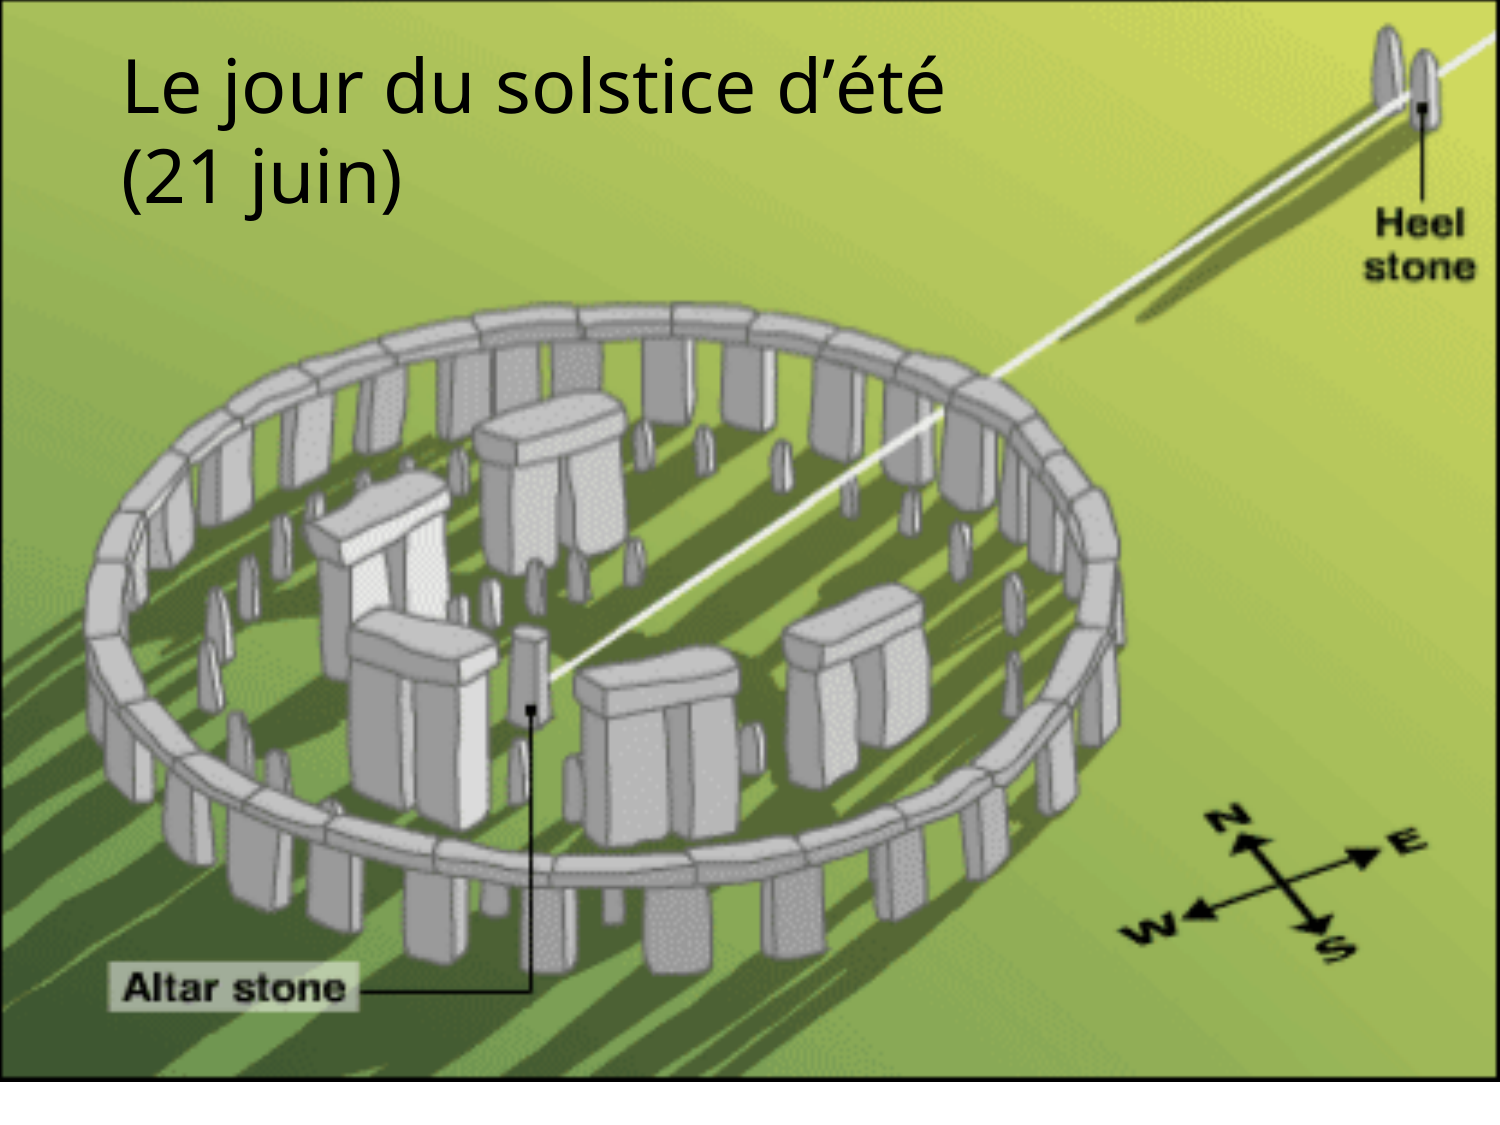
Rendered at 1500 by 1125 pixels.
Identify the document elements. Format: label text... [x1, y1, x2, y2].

text_box Le jour du solstice d’été (21 juin) [106, 30, 963, 227]
picture [0, 0, 1500, 1082]
